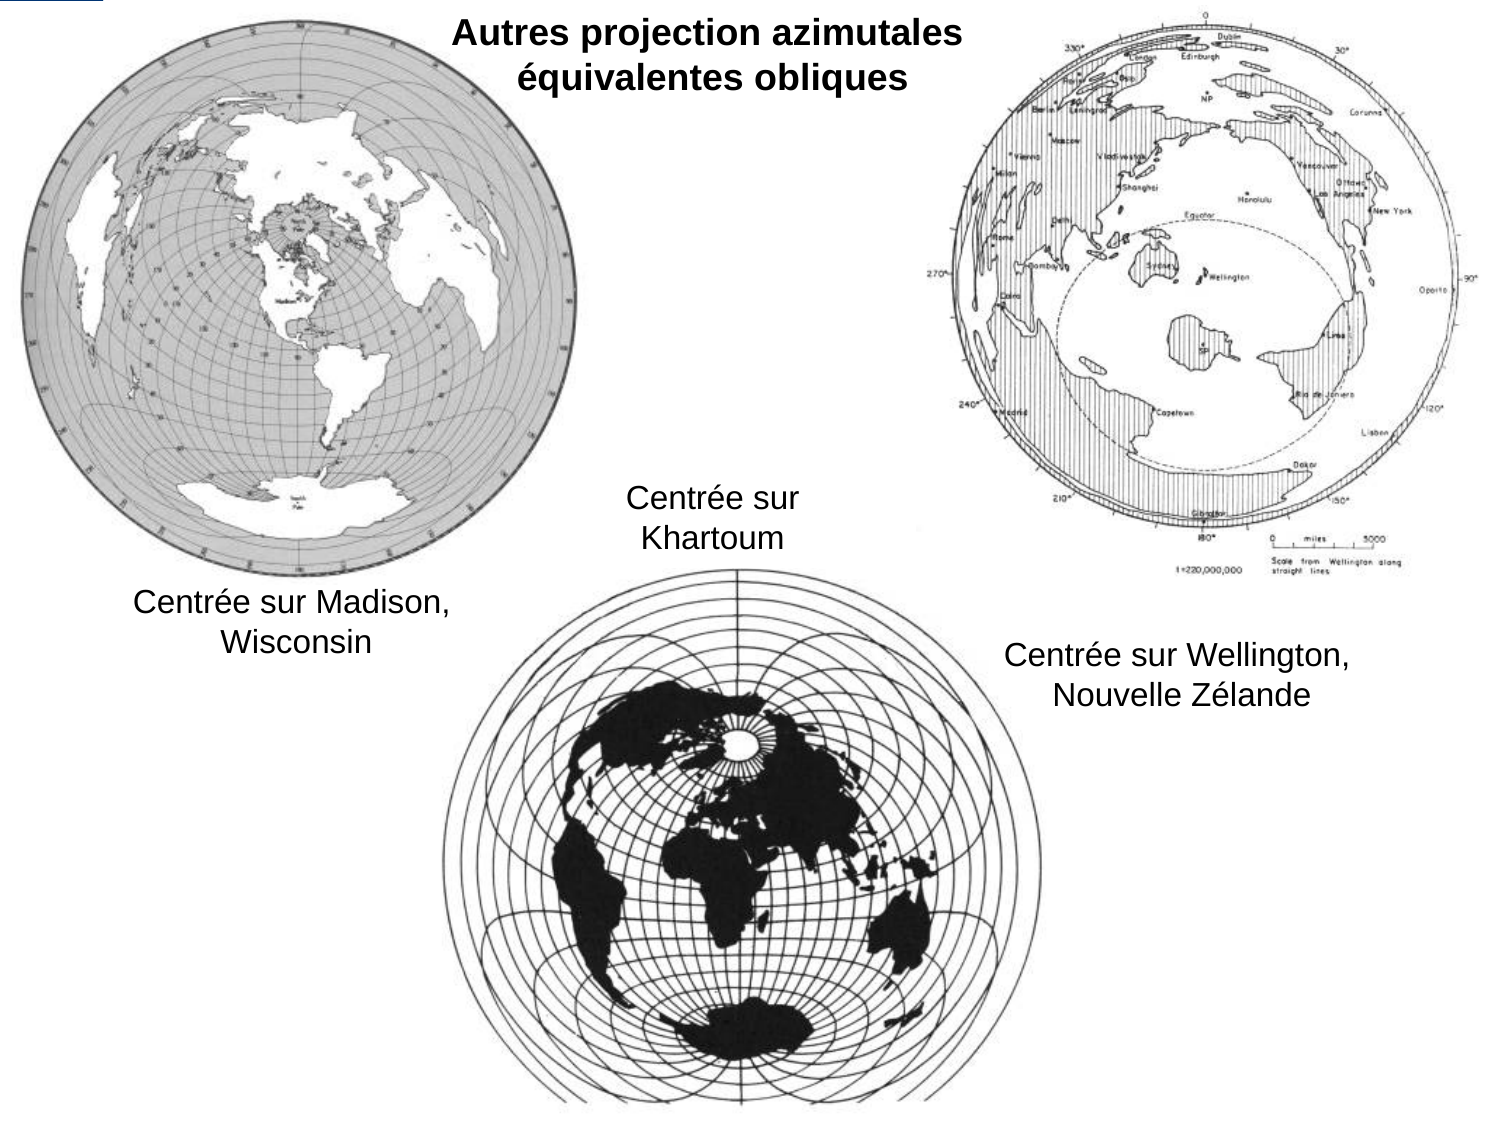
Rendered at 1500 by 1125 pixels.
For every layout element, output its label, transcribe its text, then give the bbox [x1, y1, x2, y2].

picture [0, 0, 1500, 1125]
text_box Centrée sur Madison, Wisconsin [117, 572, 476, 668]
text_box Centrée sur Khartoum [583, 468, 842, 564]
text_box Centrée sur Wellington, Nouvelle Zélande [988, 625, 1376, 721]
text_box Autres projection azimutales équivalentes obliques [436, 0, 990, 106]
